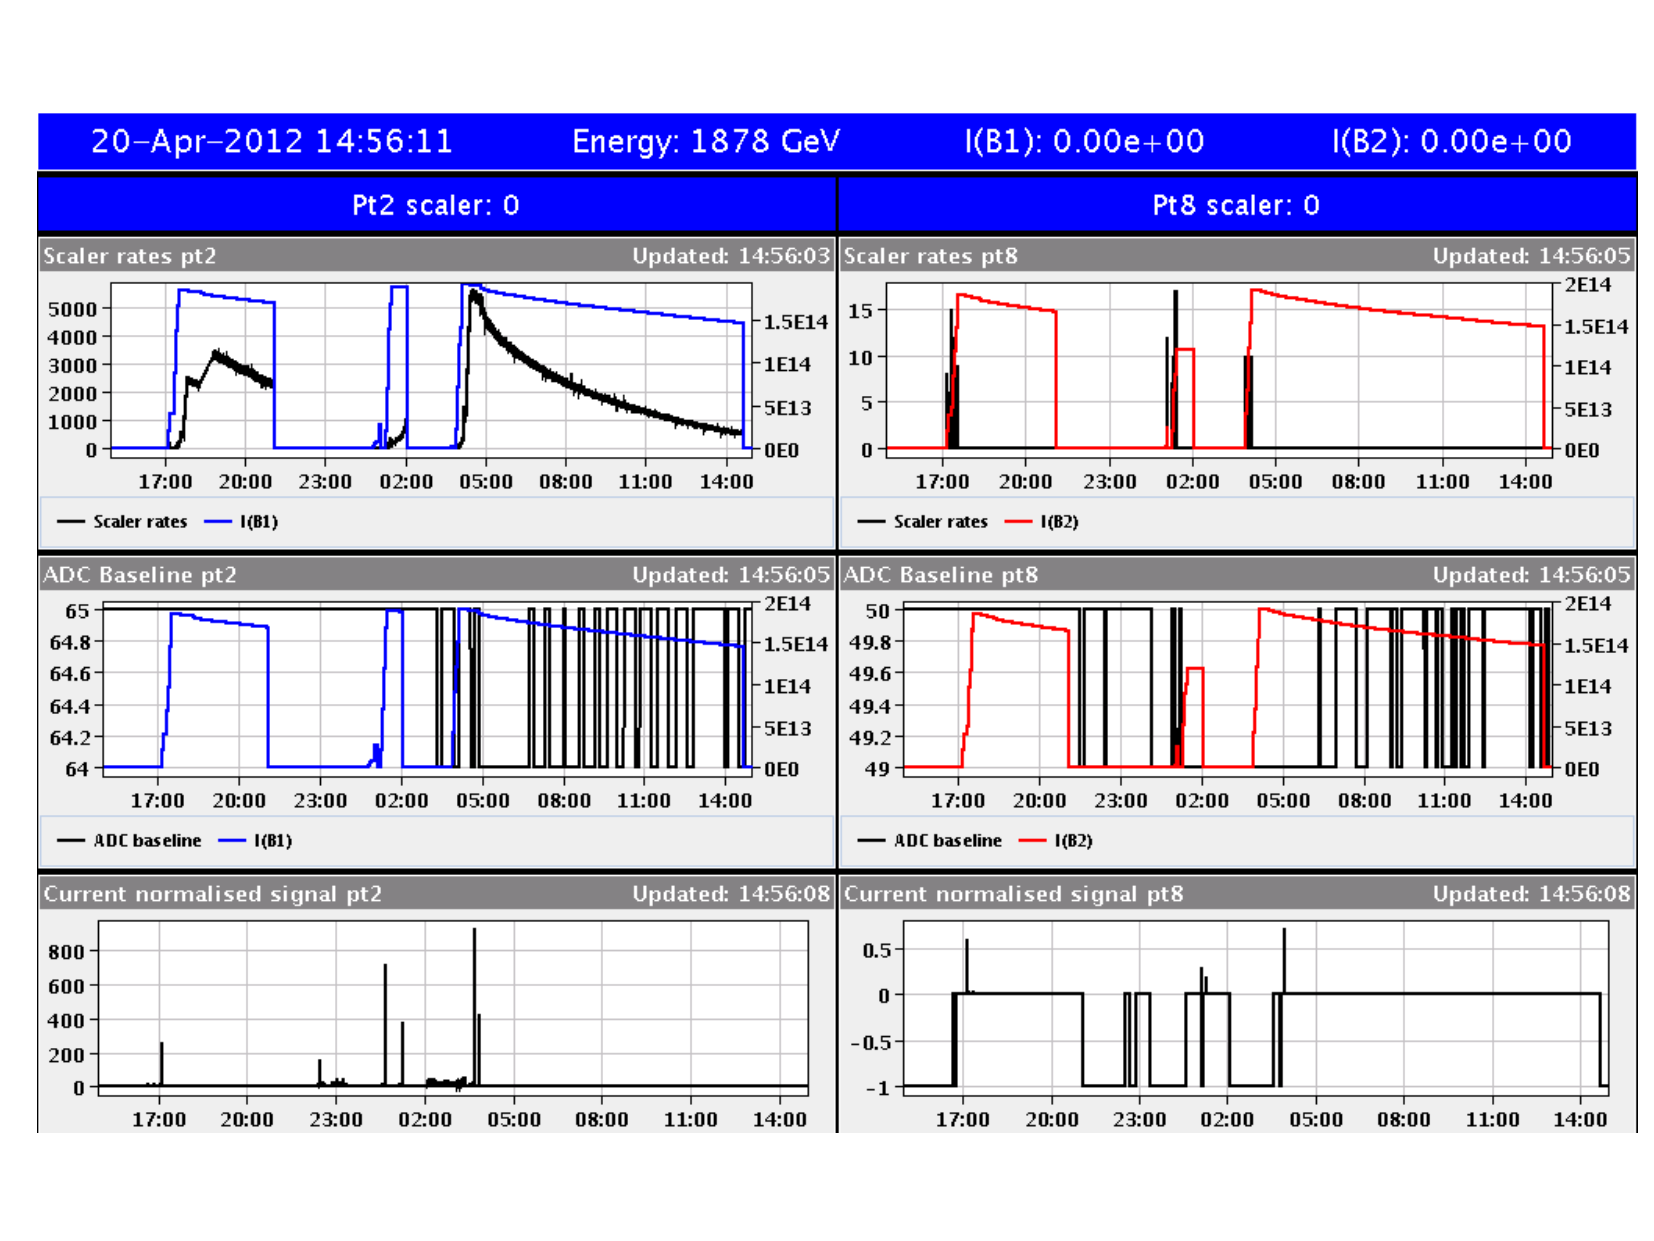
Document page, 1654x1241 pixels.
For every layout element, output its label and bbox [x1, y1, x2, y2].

picture [37, 112, 1638, 1133]
